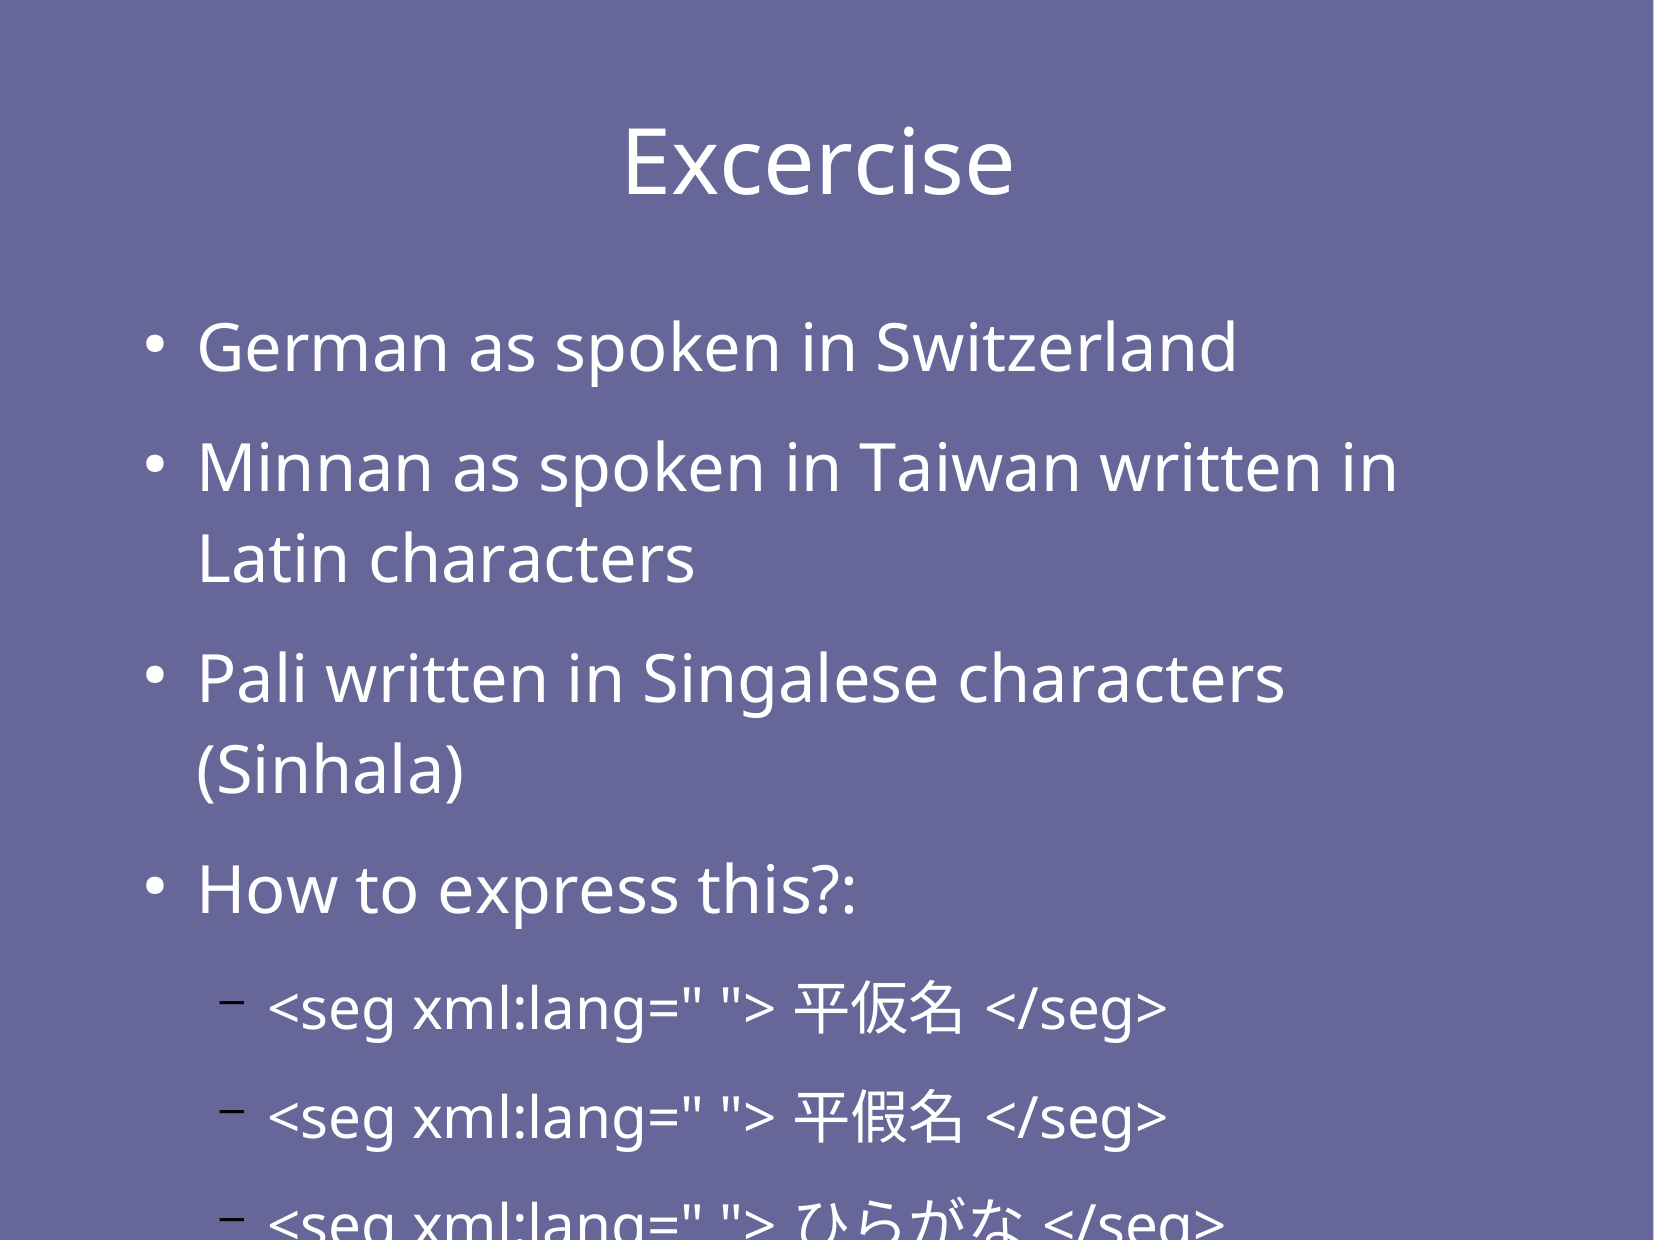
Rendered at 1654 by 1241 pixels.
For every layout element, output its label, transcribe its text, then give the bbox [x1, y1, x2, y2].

title Excercise [112, 55, 1525, 263]
list German as spoken in Switzerland Minnan as spoken in Taiwan written in Latin characters Pali written in Singalese characters (Sinhala) How to express this?: <seg xml:lang=" ">平仮名</seg> <seg xml:lang=" ">平假名</seg> <seg xml:lang=" ">ひらがな</seg> [125, 300, 1538, 1146]
